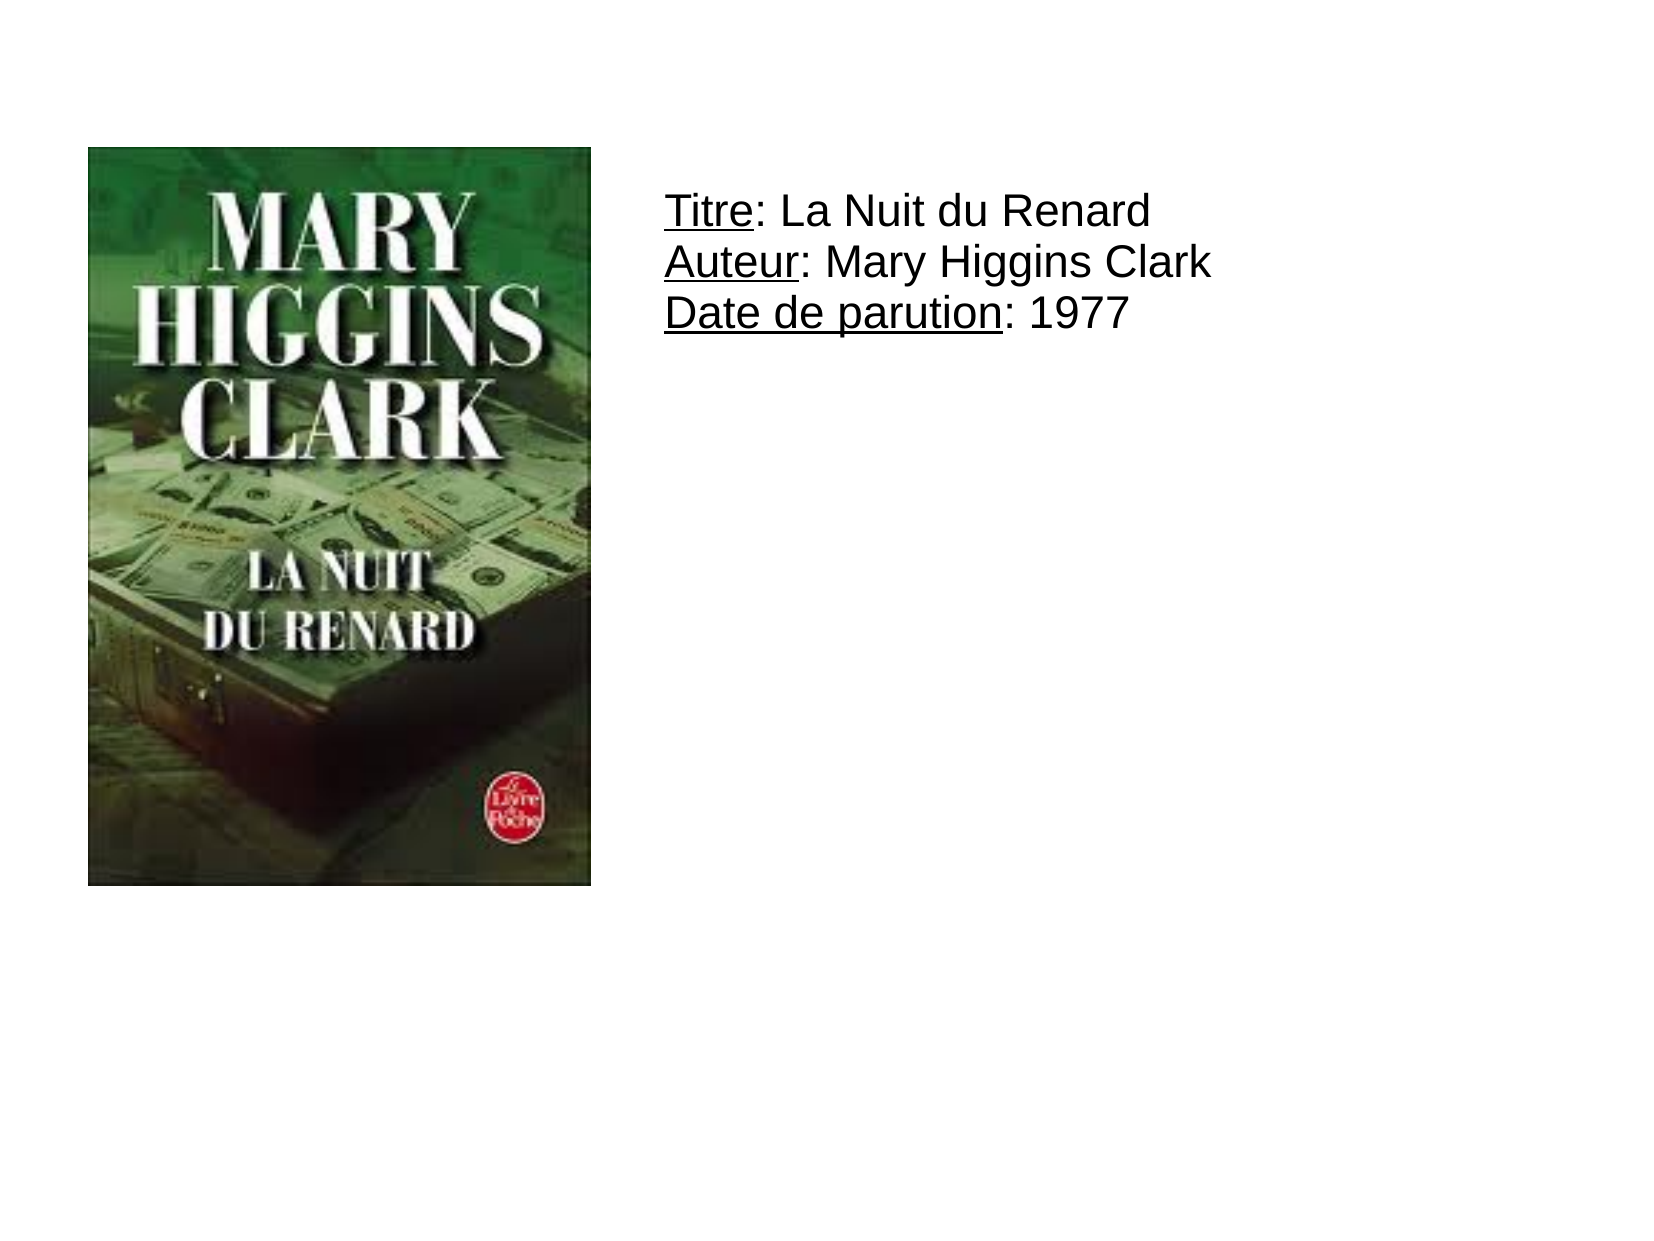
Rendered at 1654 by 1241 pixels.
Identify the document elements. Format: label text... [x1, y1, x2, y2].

text_box Titre: La Nuit du Renard Auteur: Mary Higgins Clark Date de parution: 1977 [649, 177, 1565, 346]
picture [88, 147, 591, 886]
